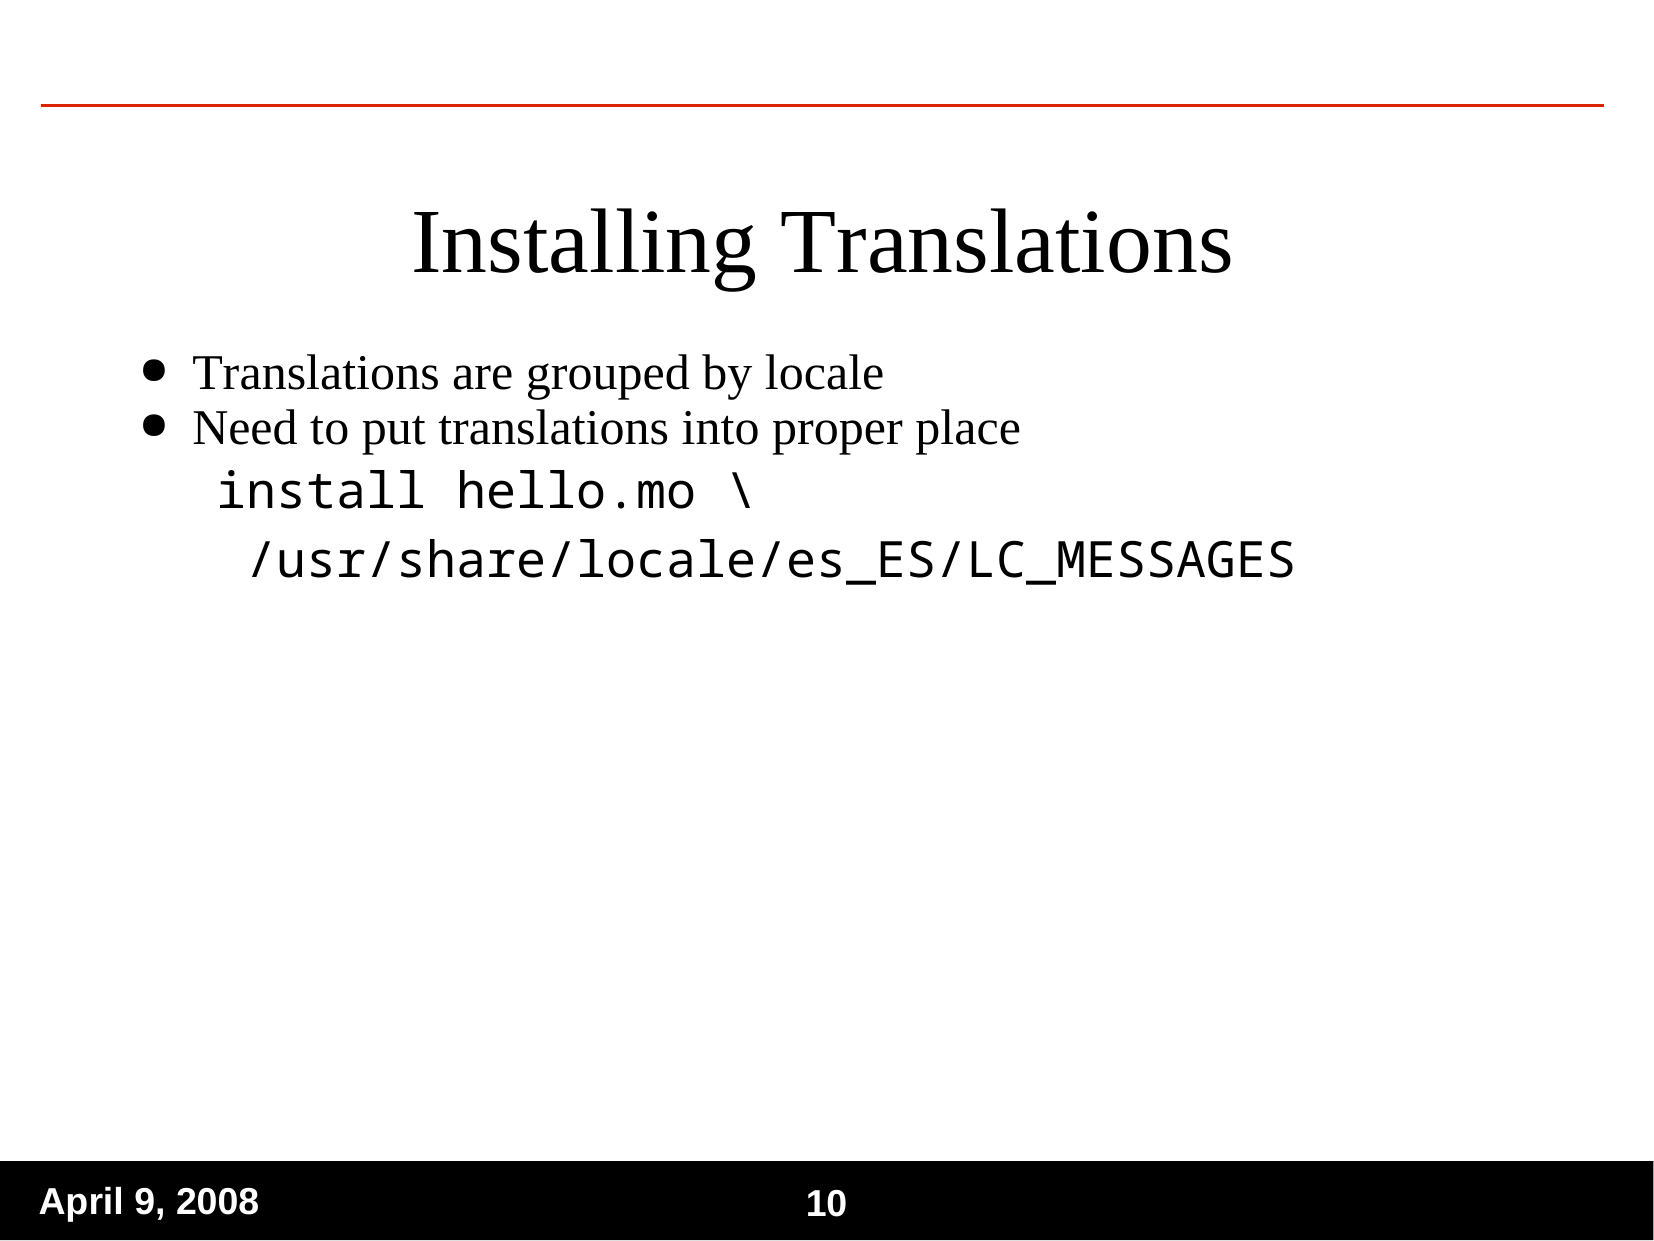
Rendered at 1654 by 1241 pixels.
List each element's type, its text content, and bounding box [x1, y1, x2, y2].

title Installing Translations [117, 137, 1530, 346]
list Translations are grouped by locale Need to put translations into proper place install hello.mo \ /usr/share/locale/es_ES/LC_MESSAGES [121, 344, 1534, 1127]
